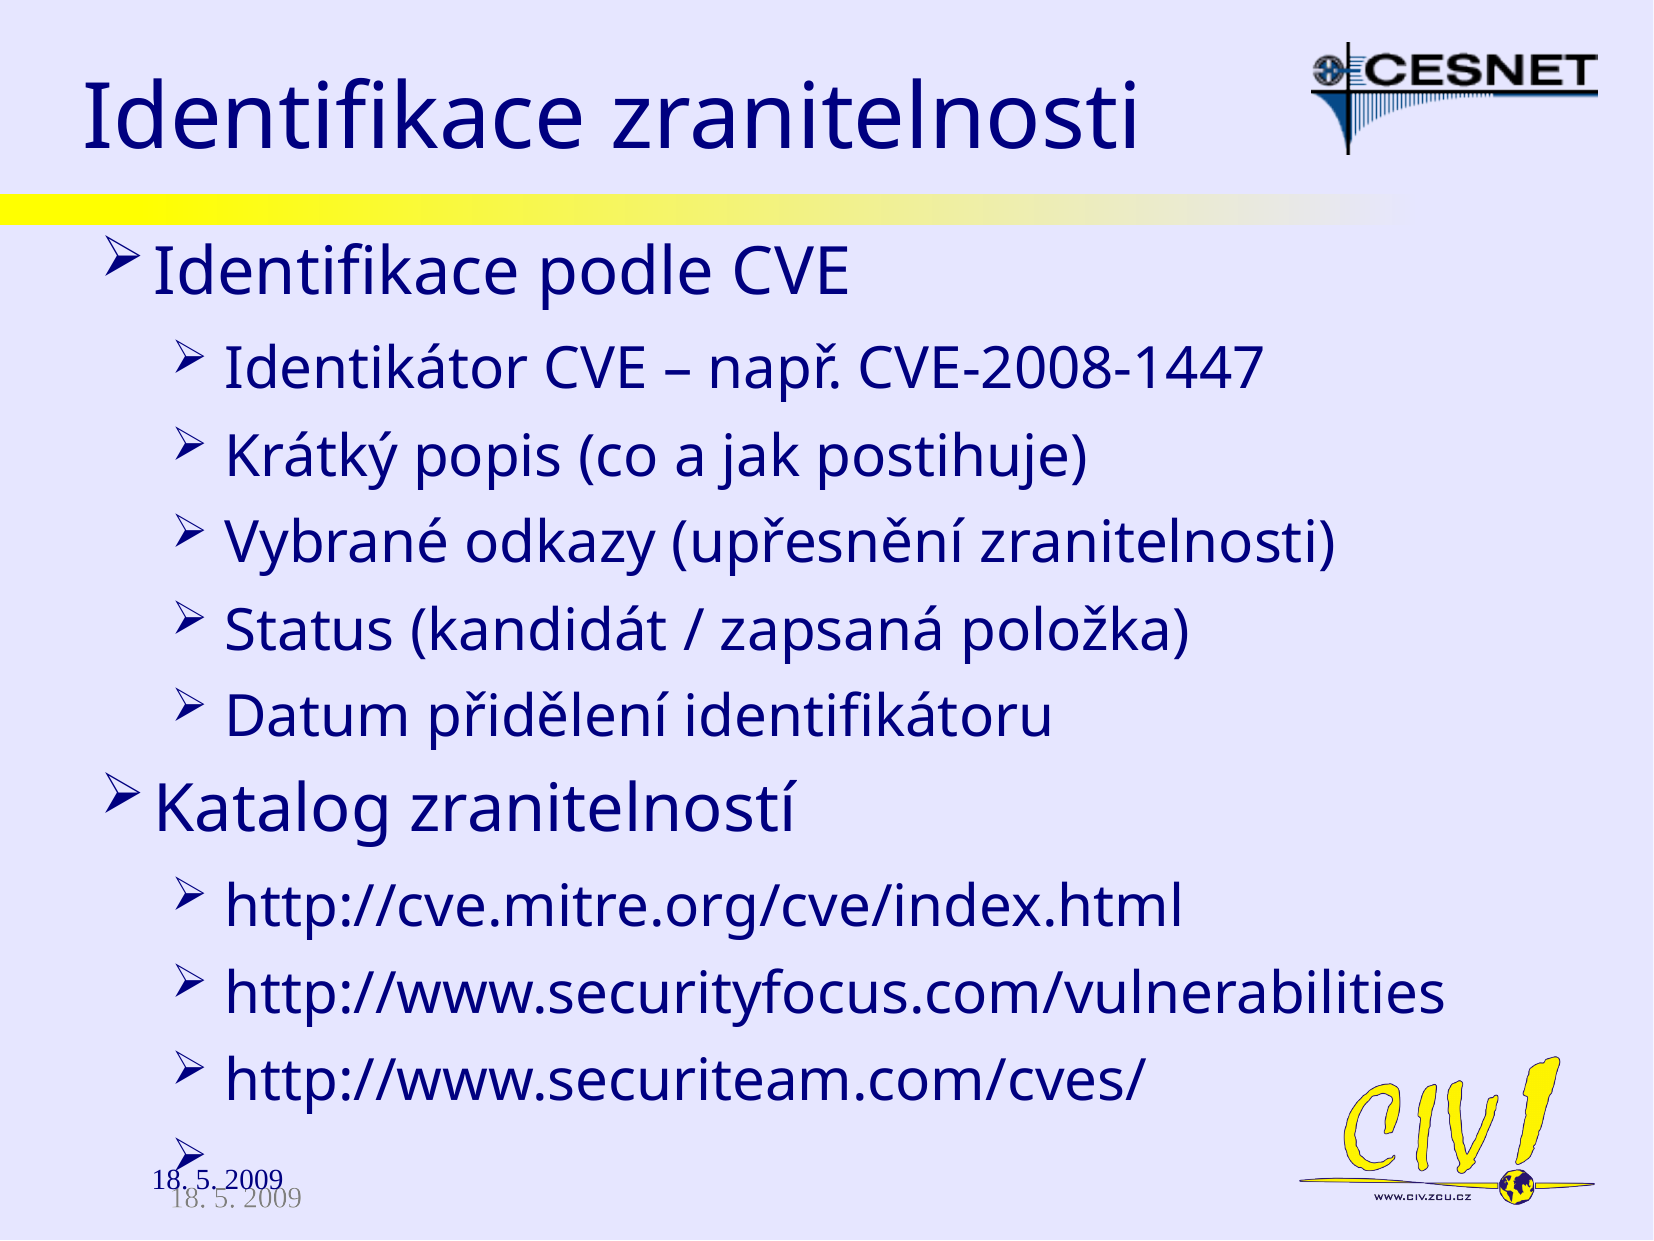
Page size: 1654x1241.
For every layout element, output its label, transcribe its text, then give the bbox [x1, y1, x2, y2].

picture [1311, 42, 1598, 155]
list Identifikace podle CVE Identikátor CVE – např. CVE-2008-1447 Krátký popis (co a jak postihuje) Vybrané odkazy (upřesnění zranitelnosti) Status (kandidát / zapsaná položka) Datum přidělení identifikátoru Katalog zranitelností http://cve.mitre.org/cve/index.html http://www.securityfocus.com/vulnerabilities http://www.securiteam.com/cves/ [82, 236, 1571, 1207]
picture [1571, 1056, 1595, 1205]
title Identifikace zranitelnosti [82, 49, 1571, 178]
